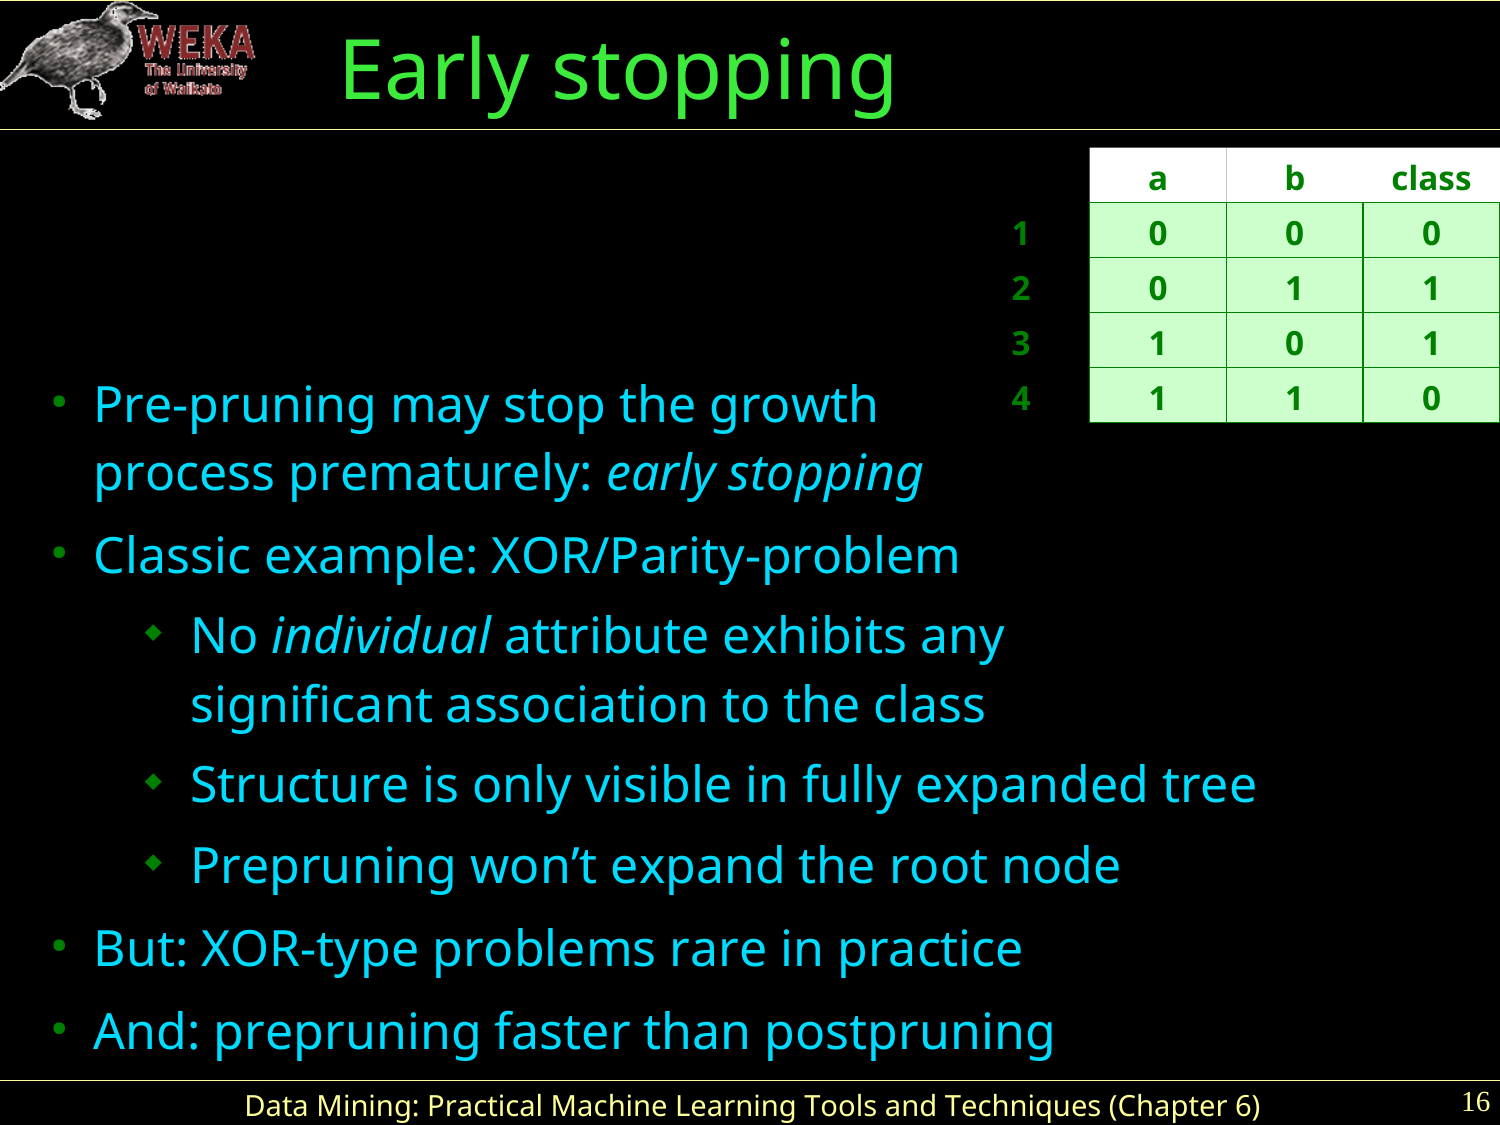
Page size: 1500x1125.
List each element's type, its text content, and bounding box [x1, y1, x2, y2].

text_box 1 [1227, 368, 1362, 422]
text_box 0 [1227, 313, 1362, 367]
text_box 0 [1227, 203, 1362, 257]
text_box 0 [1090, 203, 1226, 257]
text_box 0 [1090, 258, 1226, 312]
text_box 1 [1090, 368, 1226, 422]
text_box 4 [952, 368, 1089, 423]
text_box b [1226, 147, 1364, 202]
text_box 0 [1364, 203, 1499, 257]
text_box 1 [1364, 313, 1499, 367]
text_box 0 [1364, 368, 1499, 422]
text_box 2 [952, 257, 1089, 312]
text_box 1 [1090, 313, 1226, 367]
title Early stopping [0, 0, 1238, 148]
list Pre-pruning may stop the growth process prematurely: early stopping Classic example: XOR/Parity-problem No individual attribute exhibits any significant association to the class Structure is only visible in fully expanded tree Prepruning won’t expand the root node But: XOR-type problems rare in practice And: prepruning faster than postpruning [36, 361, 1274, 1037]
text_box a [1089, 147, 1226, 202]
text_box 1 [1364, 258, 1499, 312]
text_box class [1364, 147, 1500, 202]
text_box 3 [952, 312, 1089, 368]
text_box 1 [952, 202, 1089, 257]
text_box 1 [1227, 258, 1362, 312]
